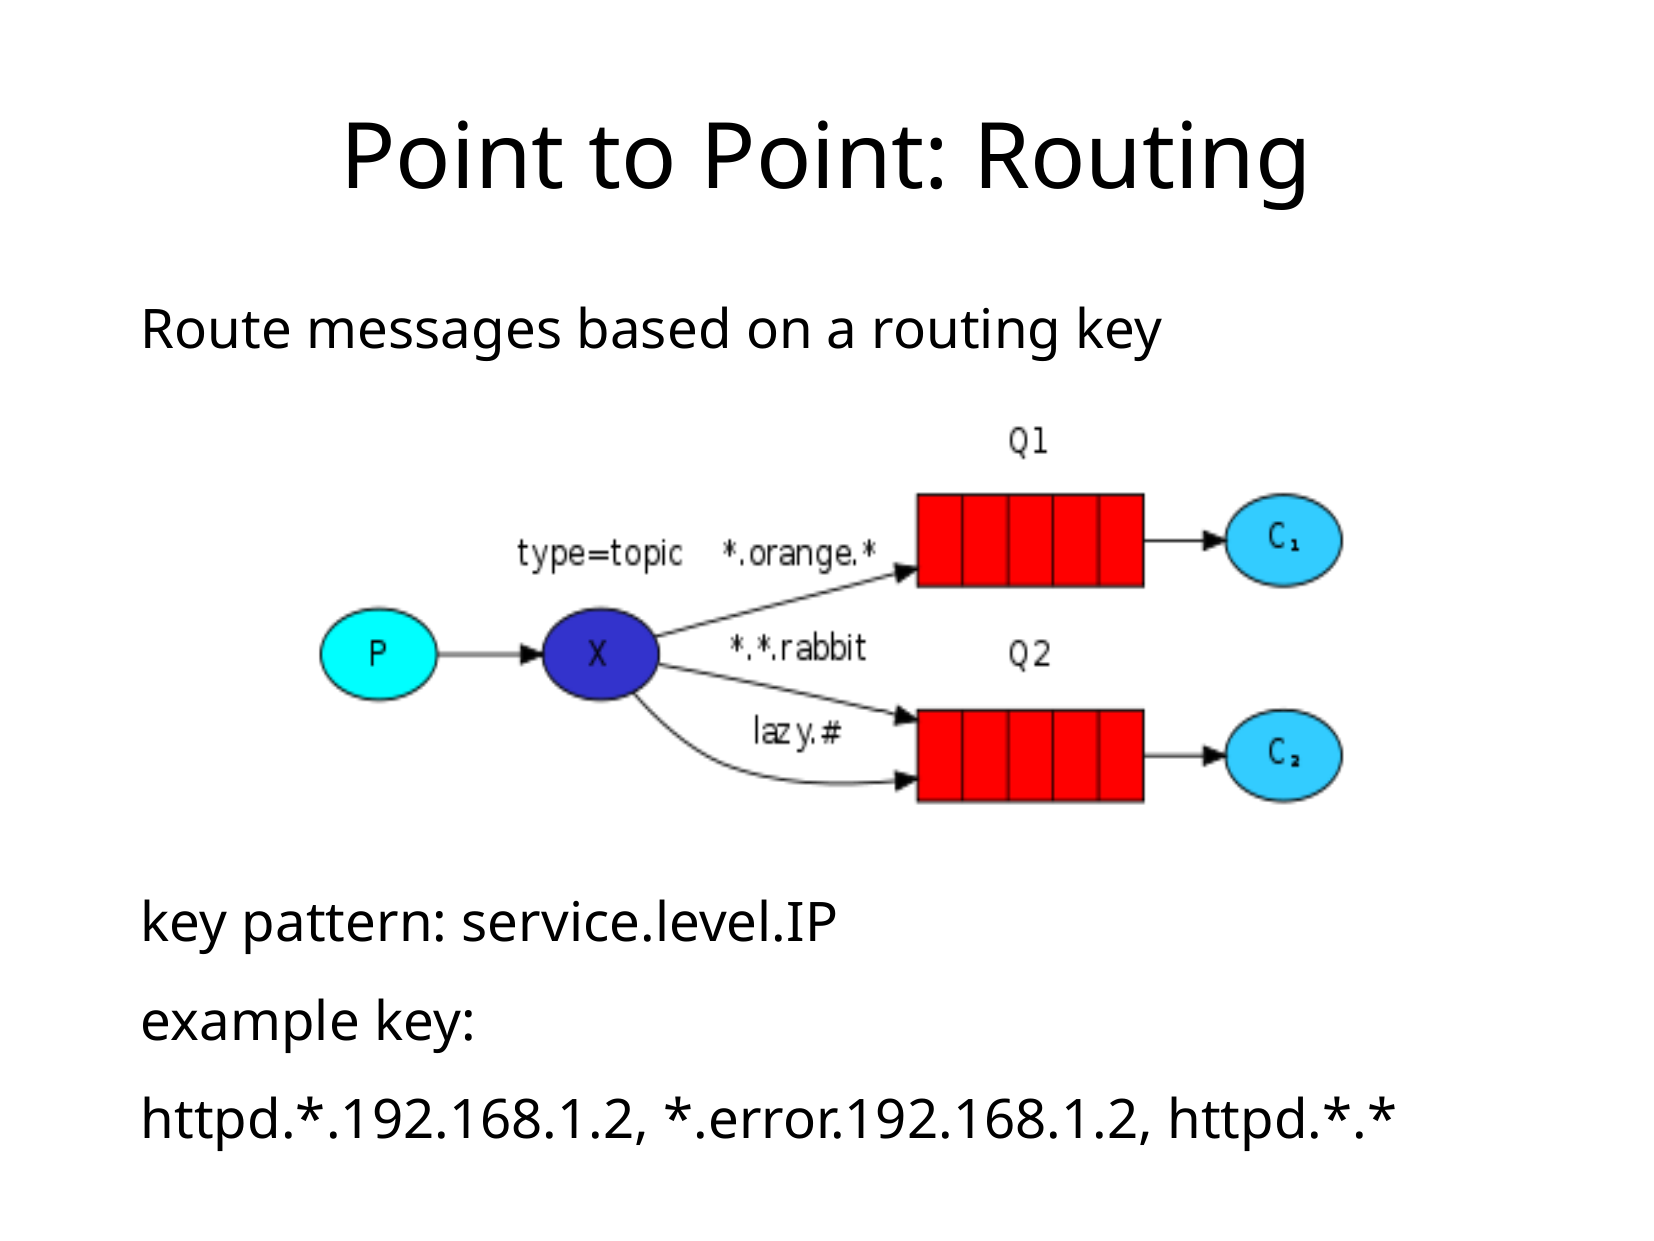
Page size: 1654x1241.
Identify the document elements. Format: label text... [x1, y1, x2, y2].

title Point to Point: Routing [82, 49, 1571, 257]
picture [313, 382, 1351, 874]
list Route messages based on a routing key key pattern: service.level.IP example key: httpd.*.192.168.1.2, *.error.192.168.1.2, httpd.*.* [82, 290, 1538, 1156]
